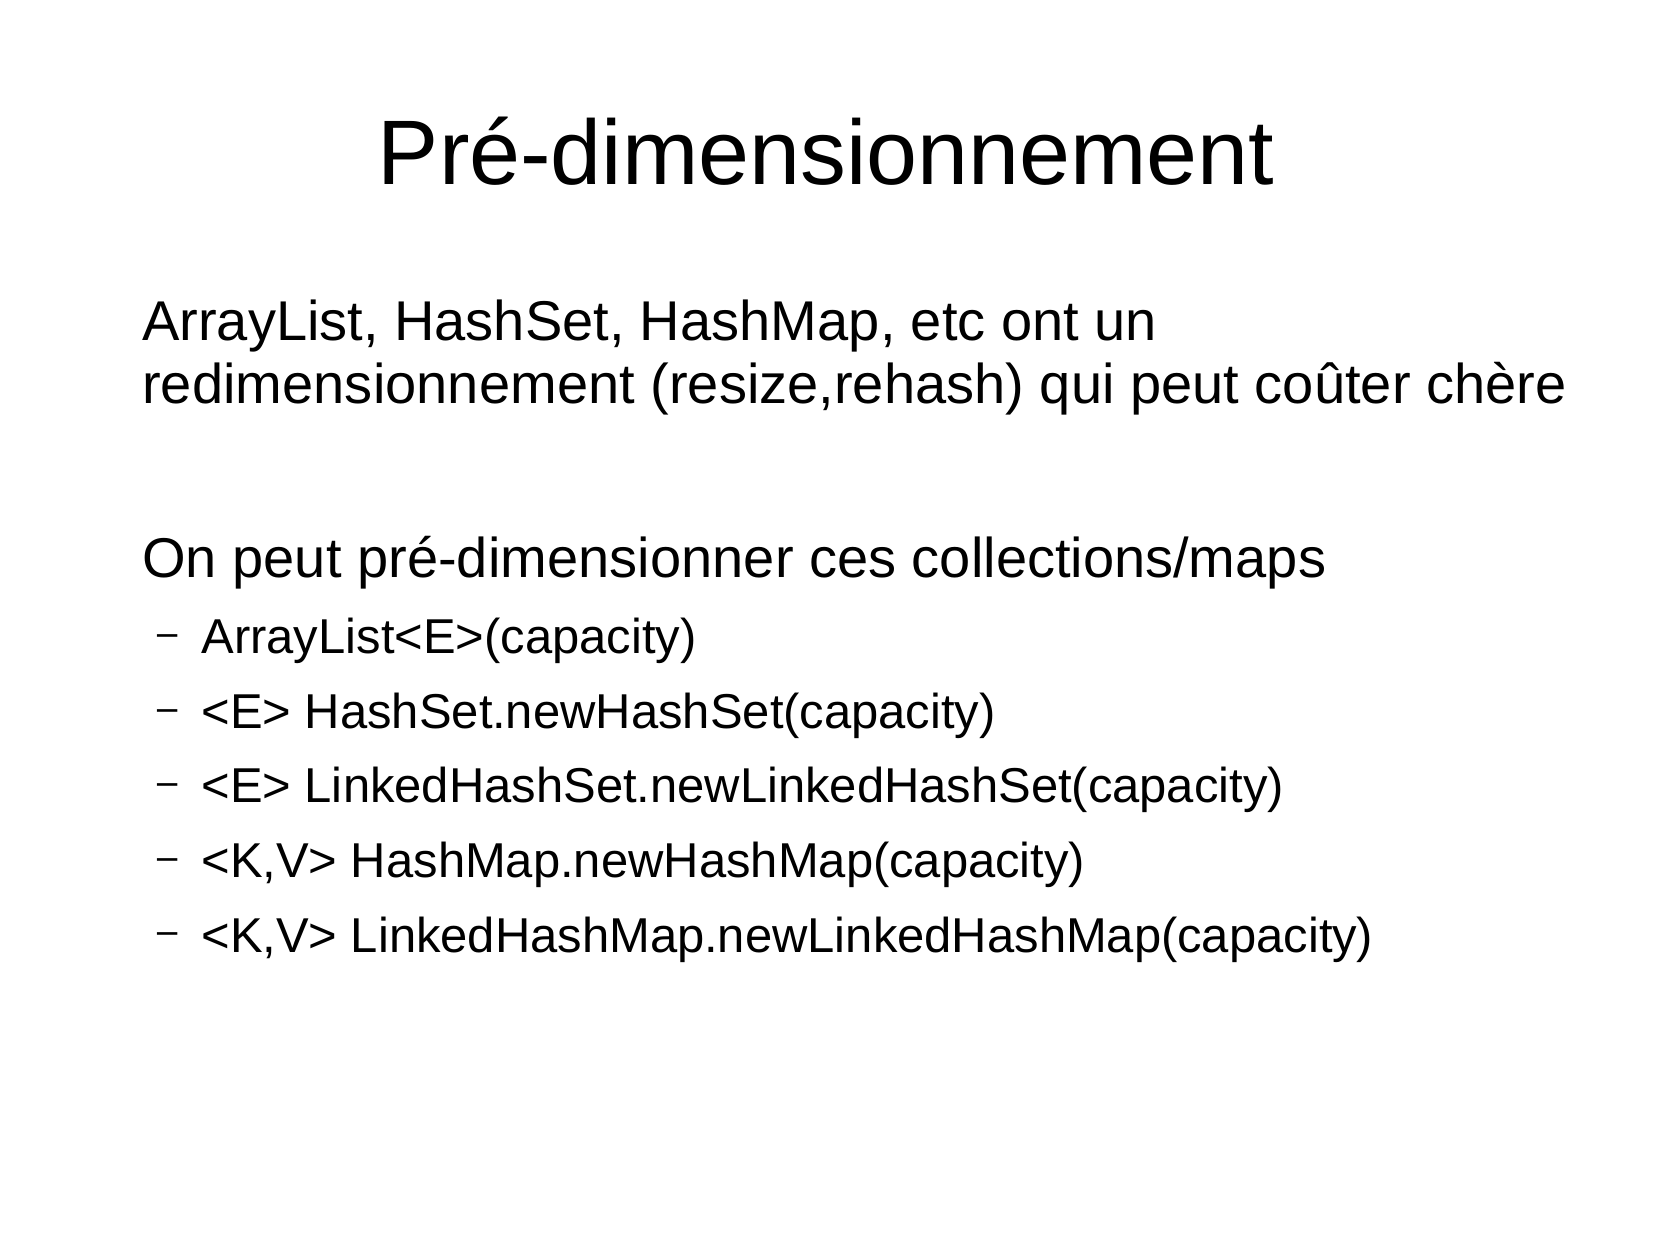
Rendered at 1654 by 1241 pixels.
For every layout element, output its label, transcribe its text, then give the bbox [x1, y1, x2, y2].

title Pré-dimensionnement [82, 49, 1571, 257]
list ArrayList, HashSet, HashMap, etc ont un redimensionnement (resize,rehash) qui peut coûter chère On peut pré-dimensionner ces collections/maps ArrayList<E>(capacity) <E> HashSet.newHashSet(capacity) <E> LinkedHashSet.newLinkedHashSet(capacity) <K,V> HashMap.newHashMap(capacity) <K,V> LinkedHashMap.newLinkedHashMap(capacity) [82, 290, 1571, 1010]
